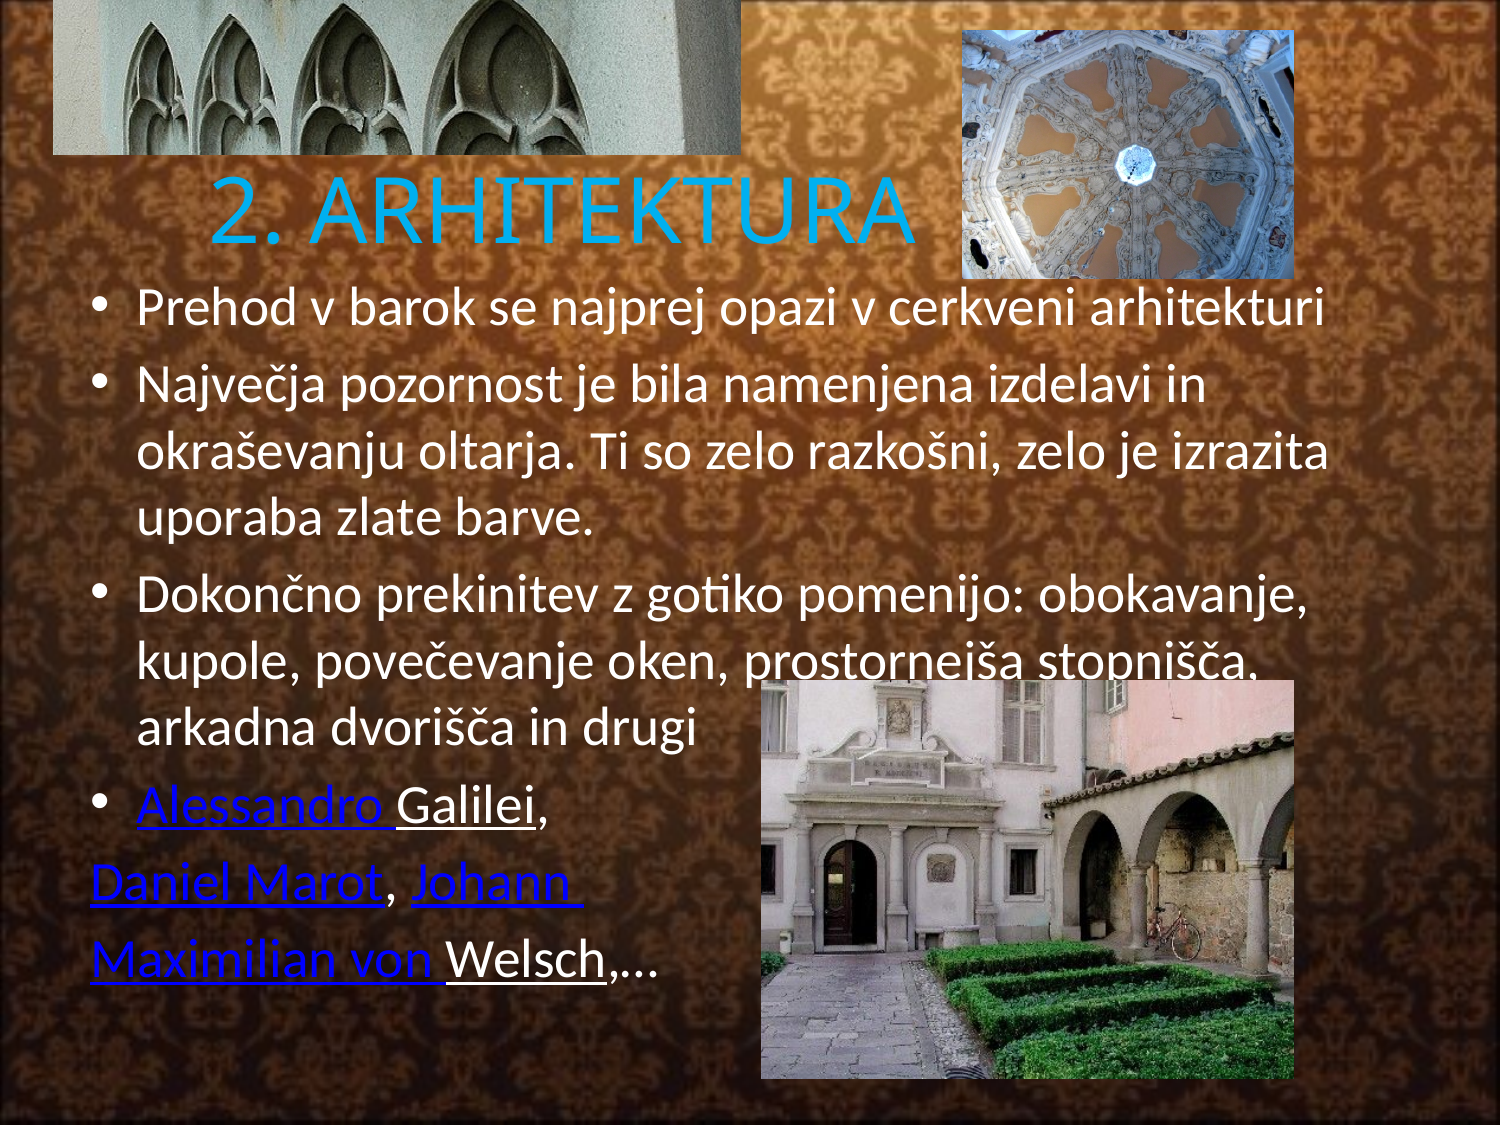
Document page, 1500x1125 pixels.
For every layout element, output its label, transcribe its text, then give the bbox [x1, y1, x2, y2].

title 2. ARHITEKTURA [0, 113, 962, 302]
list Prehod v barok se najprej opazi v cerkveni arhitekturi Največja pozornost je bila namenjena izdelavi in okraševanju oltarja. Ti so zelo razkošni, zelo je izrazita uporaba zlate barve. Dokončno prekinitev z gotiko pomenijo: obokavanje, kupole, povečevanje oken, prostornejša stopnišča, arkadna dvorišča in drugi Alessandro Galilei, Daniel Marot, Johann Maximilian von Welsch,… [75, 262, 1425, 1005]
picture [0, 0, 1500, 1125]
